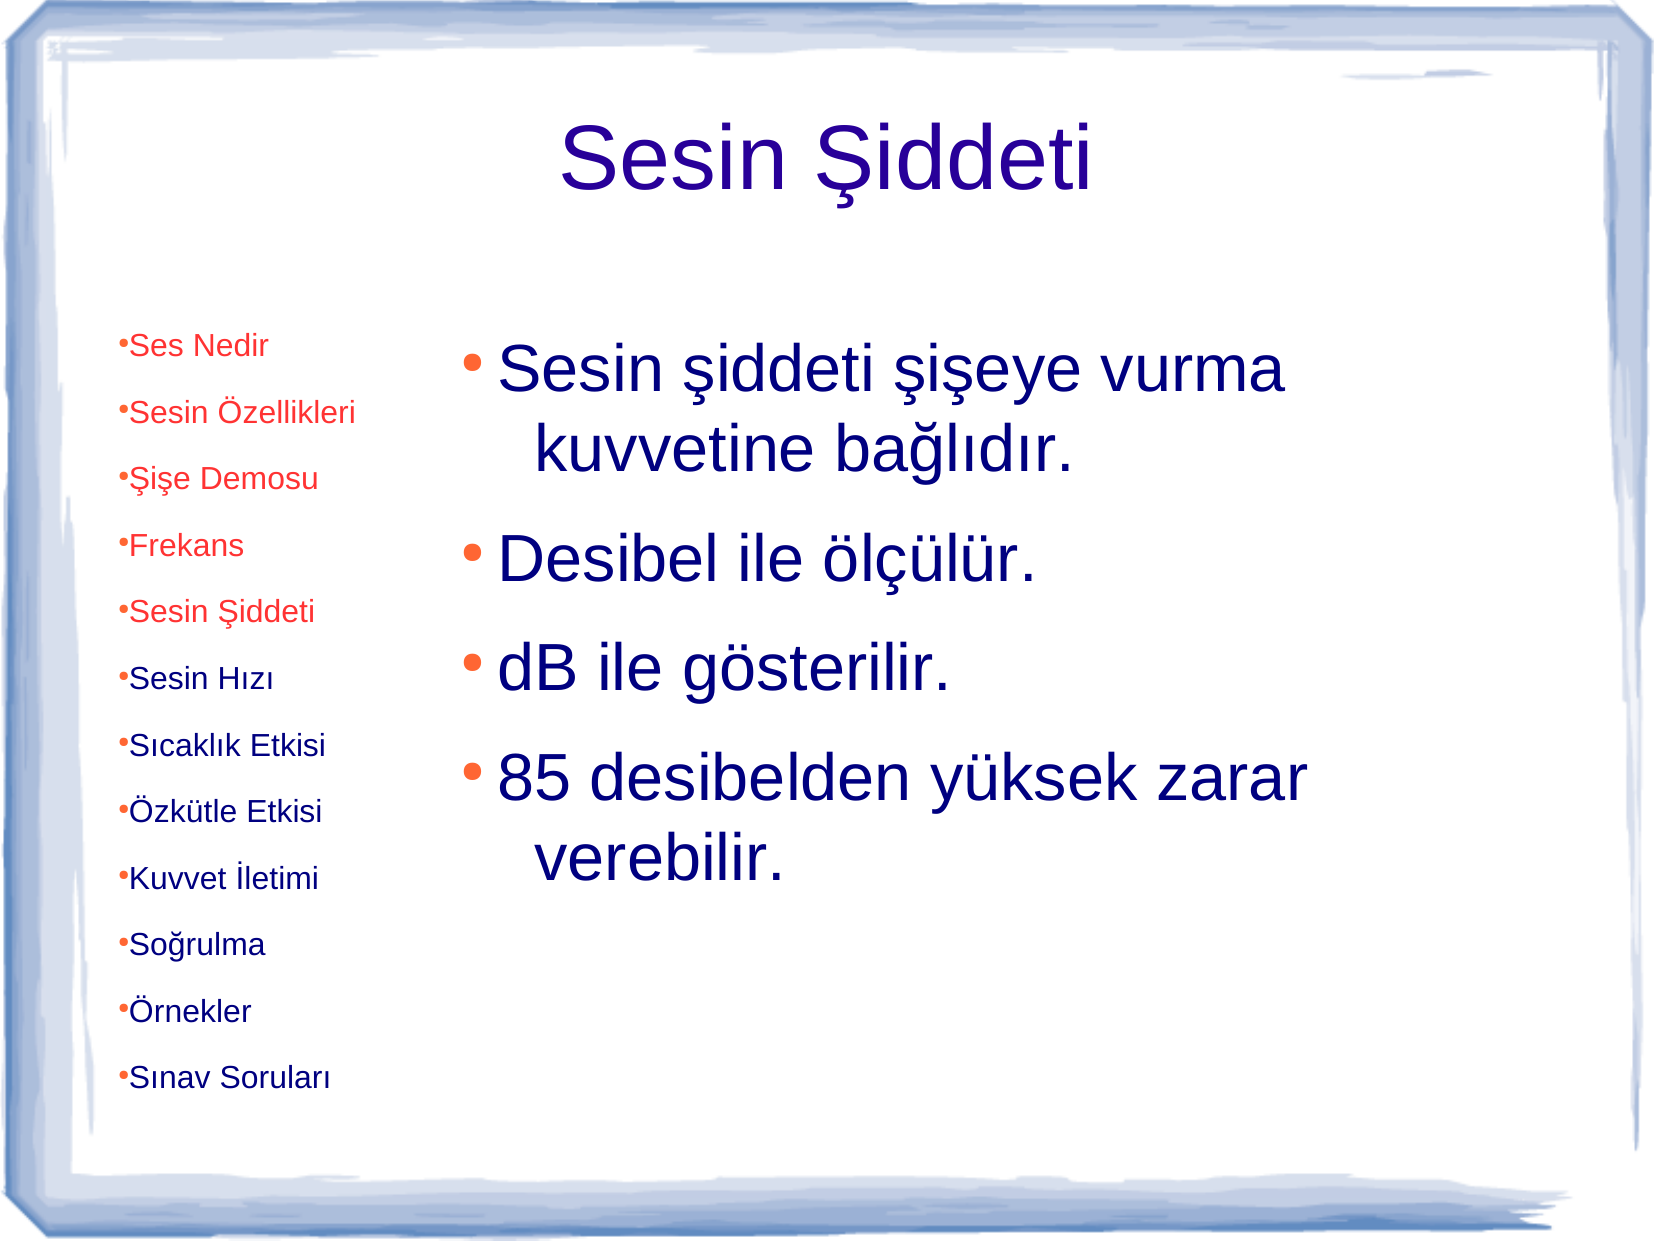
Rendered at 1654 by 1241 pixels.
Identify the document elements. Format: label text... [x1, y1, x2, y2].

list Sesin şiddeti şişeye vurma kuvvetine bağlıdır. Desibel ile ölçülür. dB ile gösterilir. 85 desibelden yüksek zarar verebilir. [460, 324, 1572, 1004]
title Sesin Şiddeti [82, 49, 1571, 257]
list Ses Nedir Sesin Özellikleri Şişe Demosu Frekans Sesin Şiddeti Sesin Hızı Sıcaklık Etkisi Özkütle Etkisi Kuvvet İletimi Soğrulma Örnekler Sınav Soruları [118, 324, 438, 1097]
